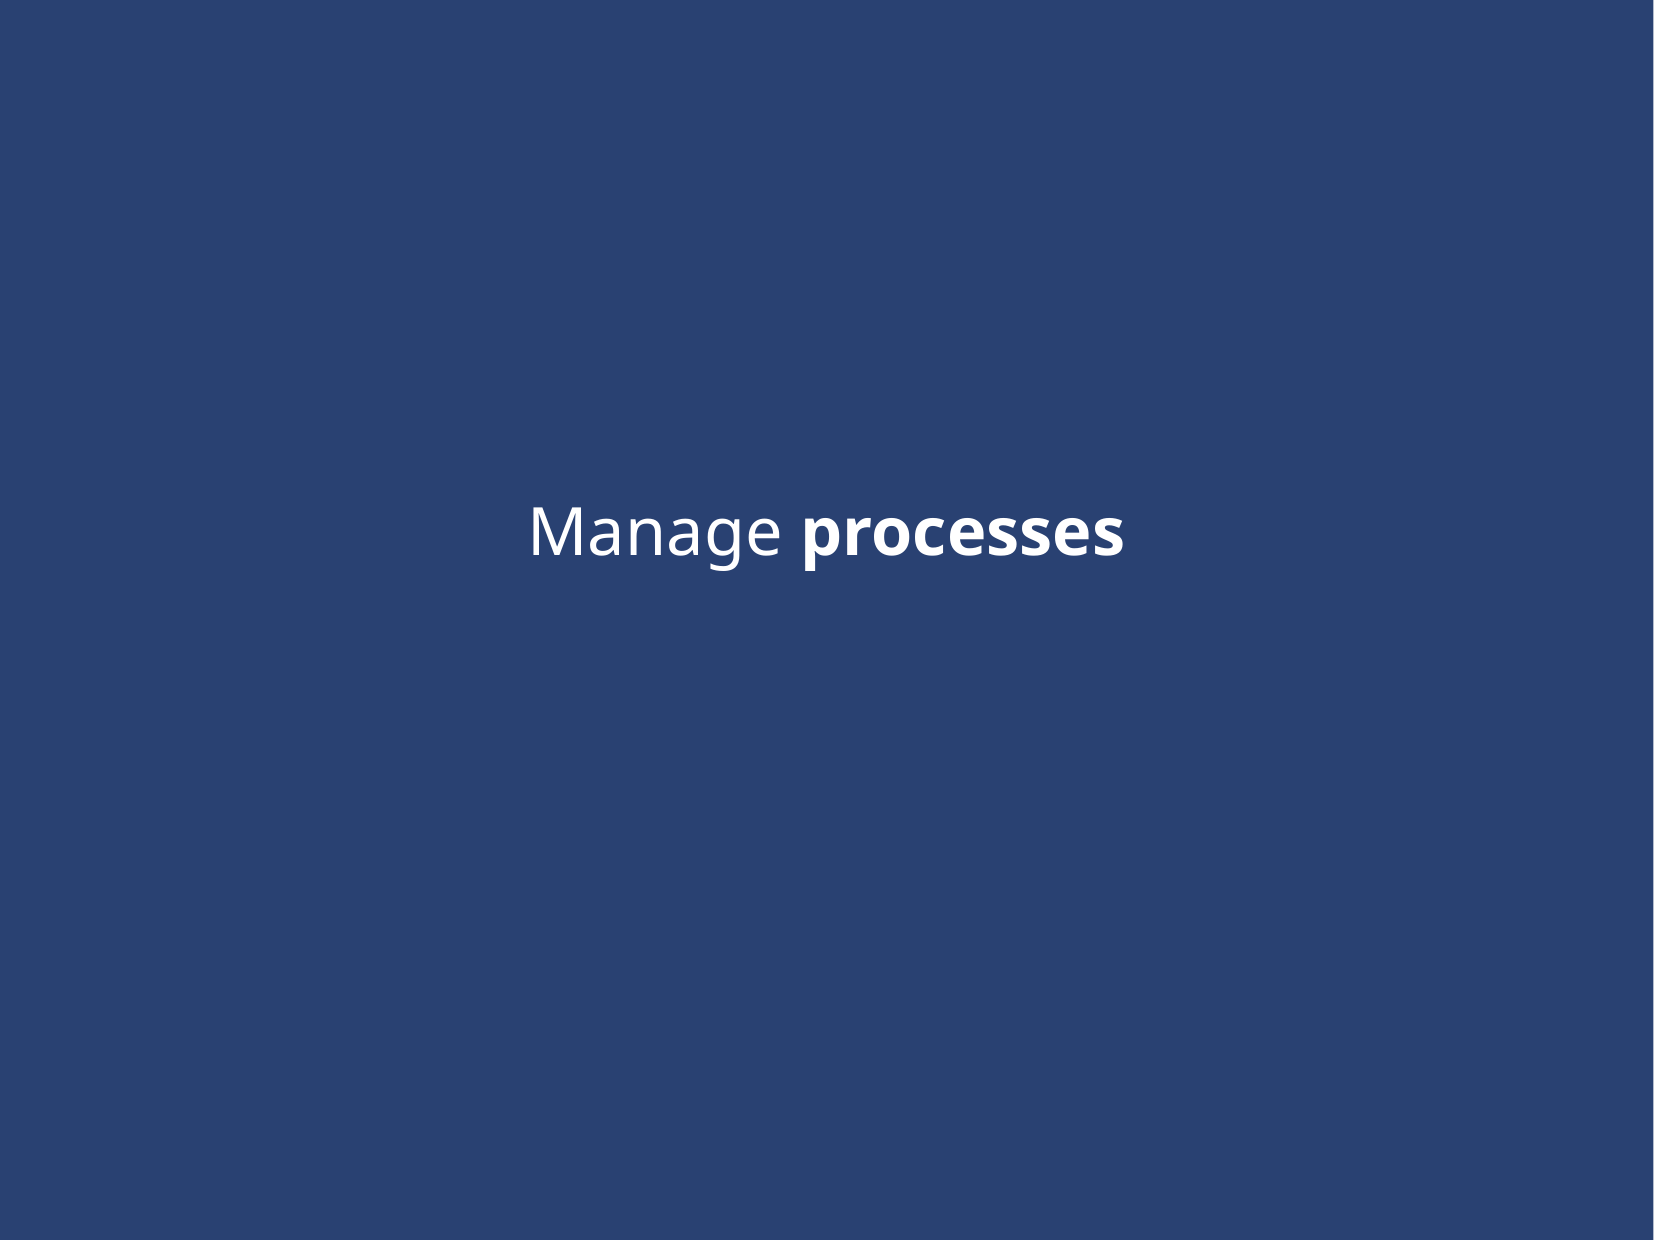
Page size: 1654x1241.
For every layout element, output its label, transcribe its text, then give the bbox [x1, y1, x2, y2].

subtitle Manage processes [82, 49, 1571, 1109]
